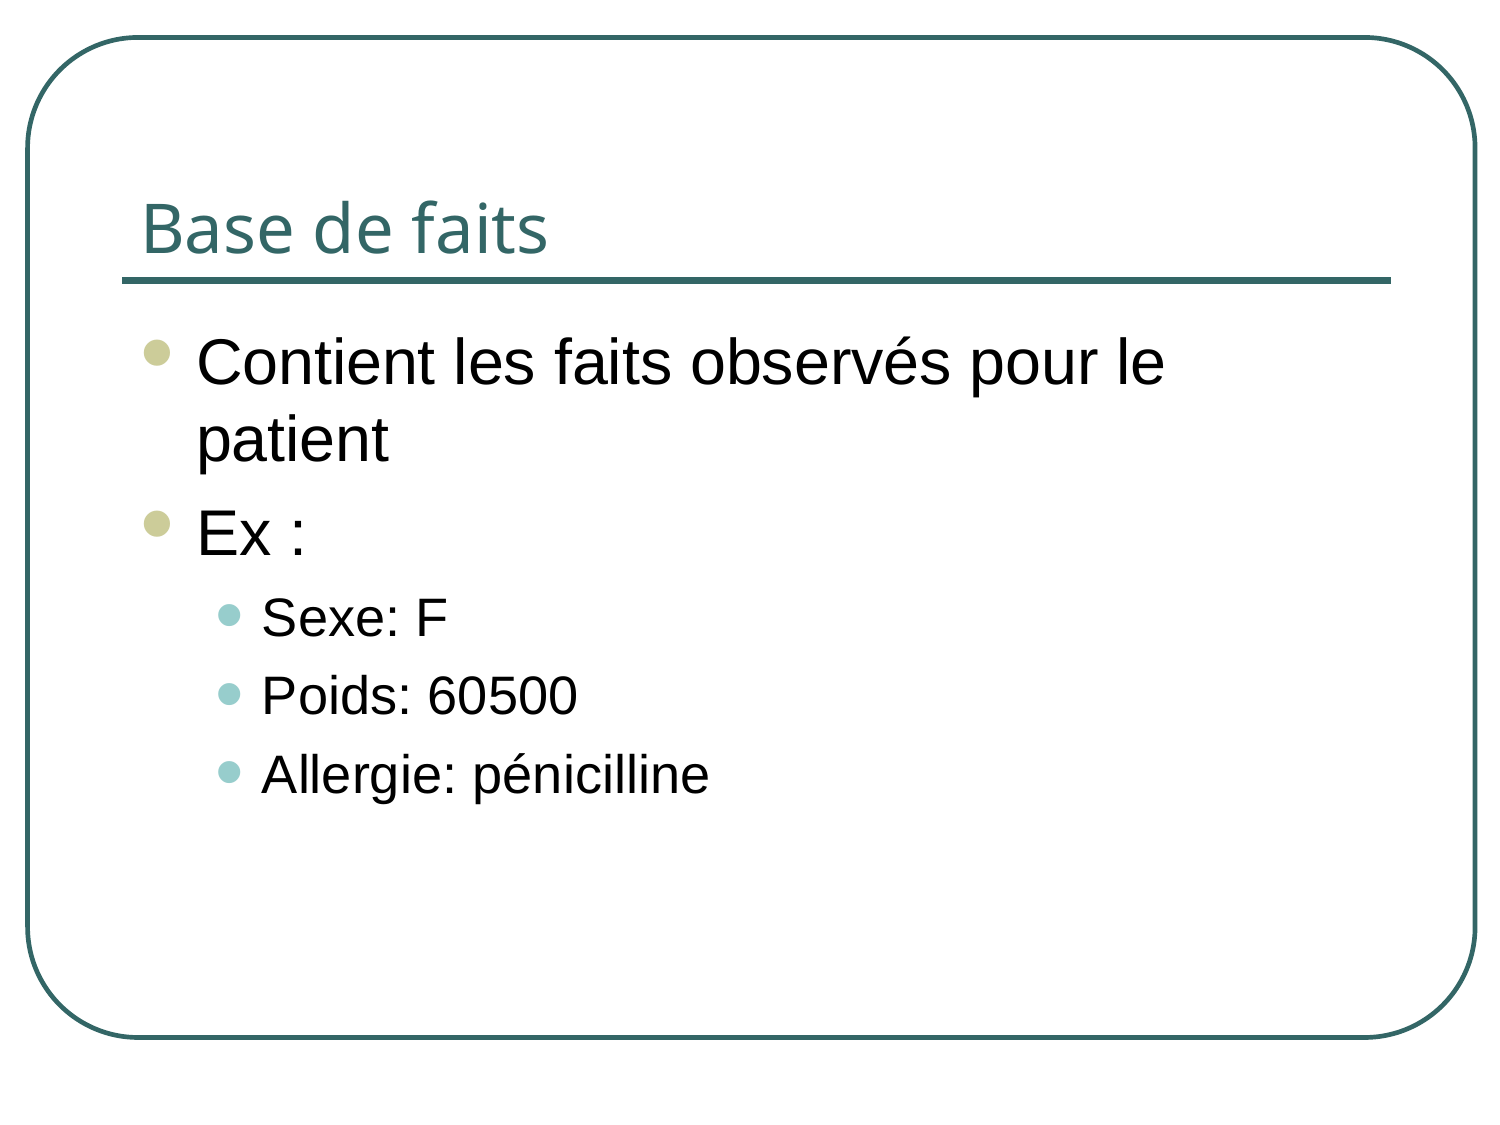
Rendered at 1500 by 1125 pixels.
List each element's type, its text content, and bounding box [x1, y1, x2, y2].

title Base de faits [125, 87, 1388, 275]
list Contient les faits observés pour le patient Ex : Sexe: F Poids: 60500 Allergie: pénicilline [125, 312, 1388, 976]
